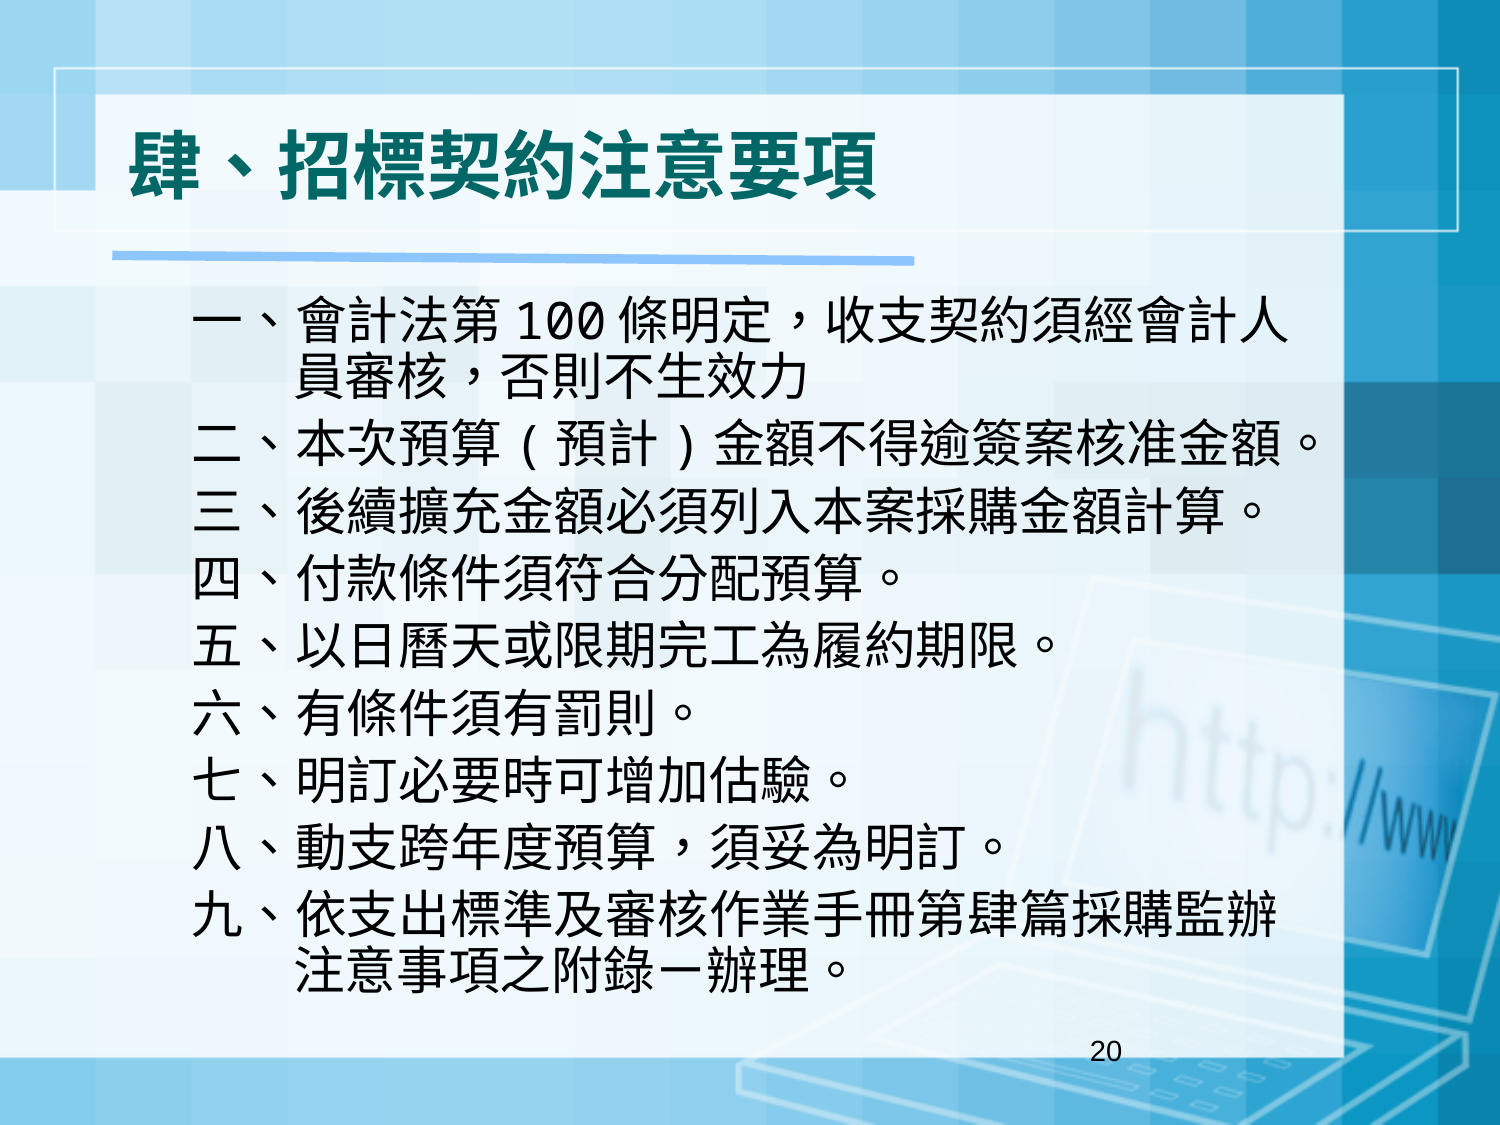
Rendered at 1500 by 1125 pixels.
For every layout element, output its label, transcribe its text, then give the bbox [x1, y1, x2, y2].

text_box [1074, 1024, 1426, 1125]
title 肆、招標契約注意要項 [112, 261, 819, 266]
title 肆、招標契約注意要項 [112, 78, 1463, 266]
list 一、會計法第100條明定，收支契約須經會計人員審核，否則不生效力 二、本次預算(預計)金額不得逾簽案核准金額。 三、後續擴充金額必須列入本案採購金額計算。 四、付款條件須符合分配預算。 五、以日曆天或限期完工為履約期限。 六、有條件須有罰則。 七、明訂必要時可增加估驗。 八、動支跨年度預算，須妥為明訂。 九、依支出標準及審核作業手冊第肆篇採購監辦注意事項之附錄ㄧ辦理。 [75, 287, 1313, 1021]
